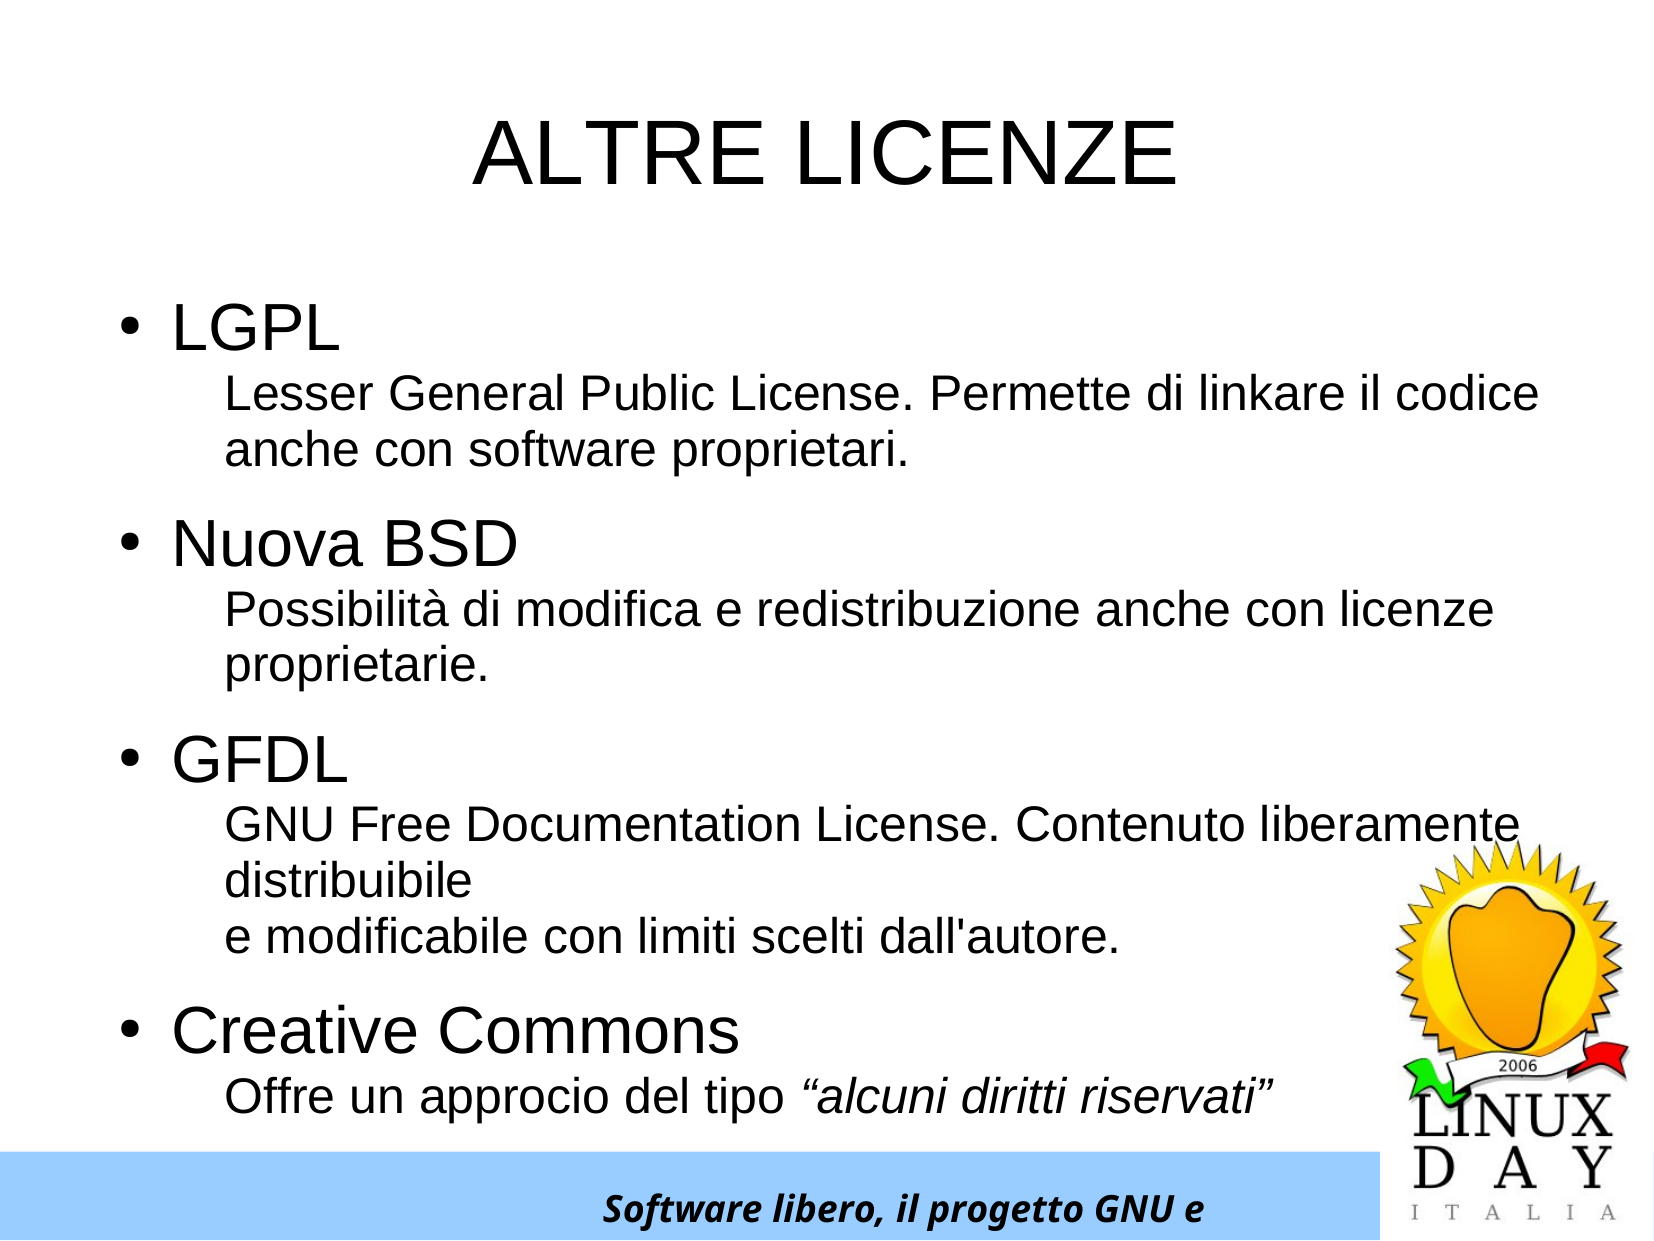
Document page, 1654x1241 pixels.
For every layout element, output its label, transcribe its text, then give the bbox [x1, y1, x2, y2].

text_box Software libero, il progetto GNU e Linux [588, 1175, 1323, 1237]
text_box [0, 1151, 1380, 1241]
title ALTRE LICENZE [82, 49, 1571, 257]
list LGPL Lesser General Public License. Permette di linkare il codice anche con software proprietari. Nuova BSD Possibilità di modifica e redistribuzione anche con licenze proprietarie. GFDL GNU Free Documentation License. Contenuto liberamente distribuibile e modificabile con limiti scelti dall'autore. Creative Commons Offre un approcio del tipo “alcuni diritti riservati” [82, 290, 1571, 1094]
picture [1380, 826, 1654, 1241]
